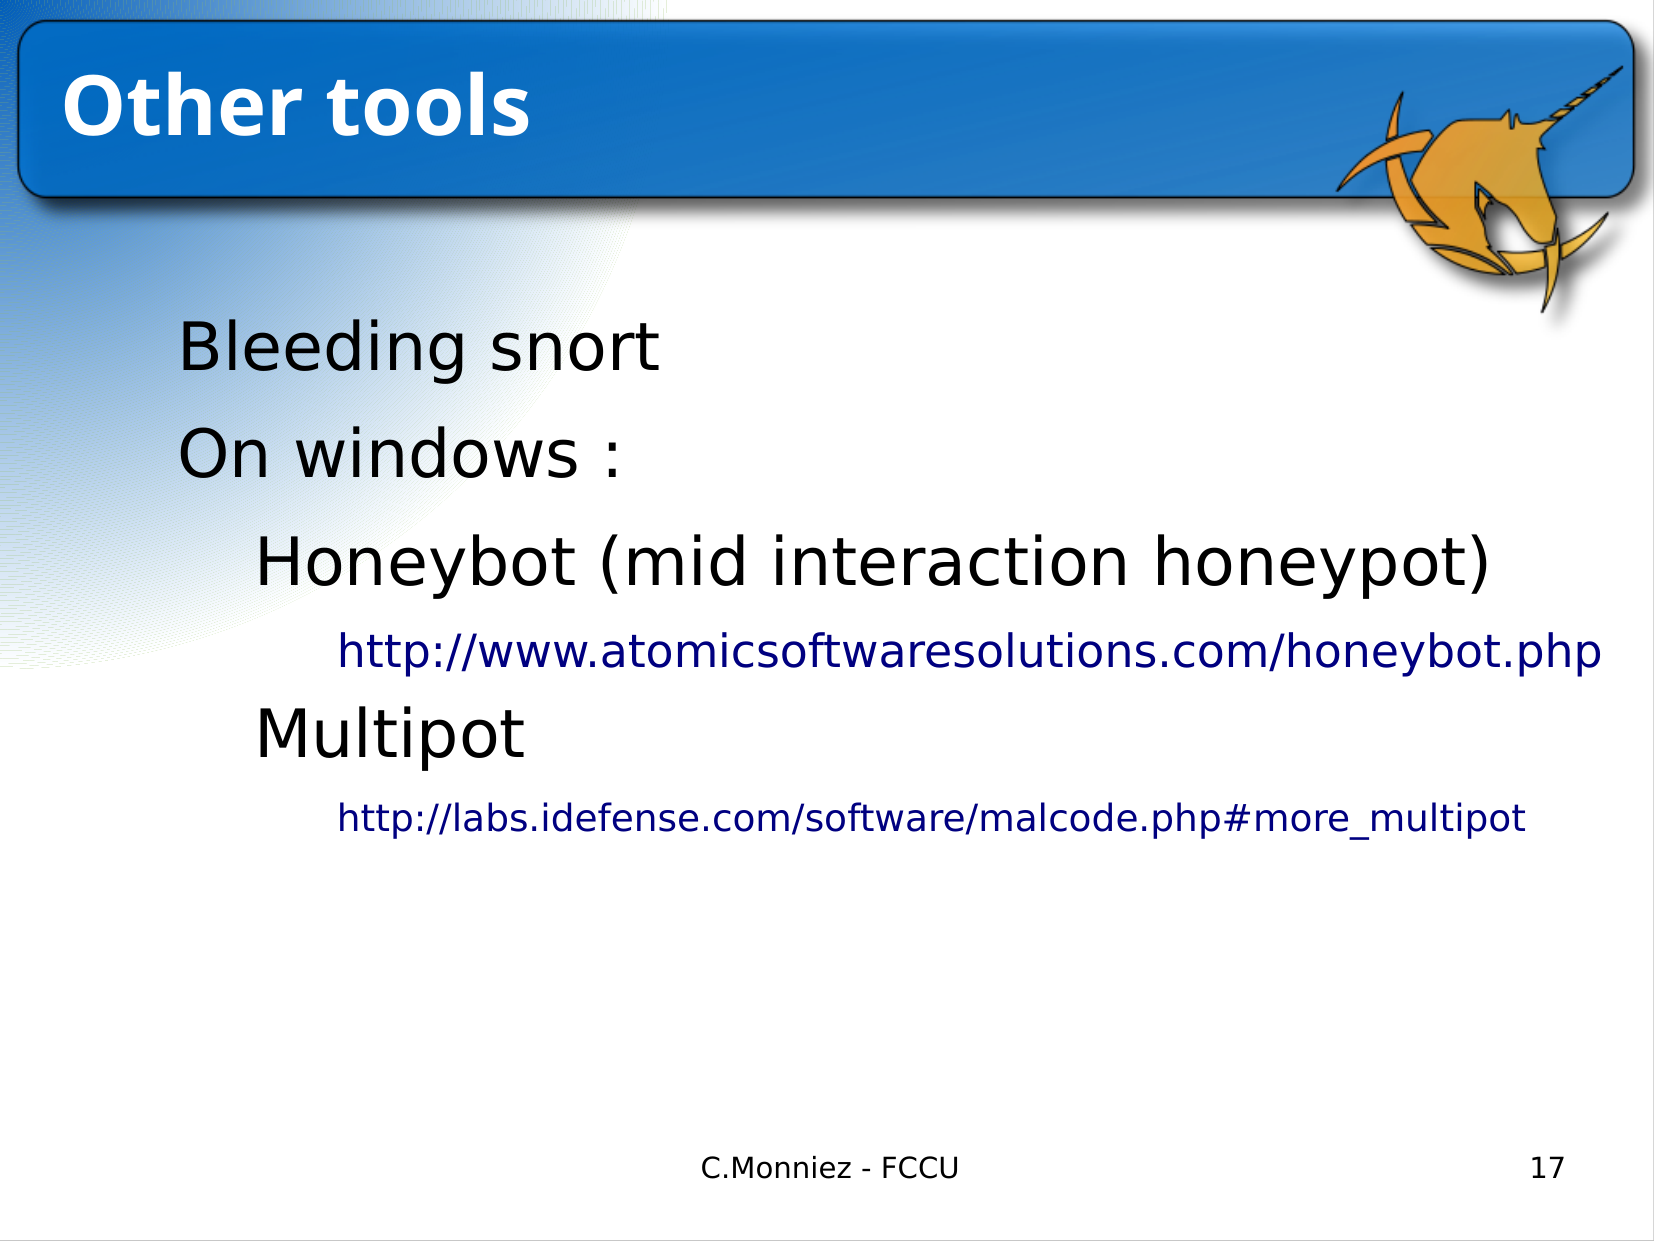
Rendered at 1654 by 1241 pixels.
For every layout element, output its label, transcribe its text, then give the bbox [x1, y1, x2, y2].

title Other tools [59, 0, 1388, 208]
list Bleeding snort On windows : Honeybot (mid interaction honeypot) http://www.atomicsoftwaresolutions.com/honeybot.php Multipot http://labs.idefense.com/software/malcode.php#more_multipot [159, 308, 1625, 841]
picture [0, 0, 1654, 1241]
